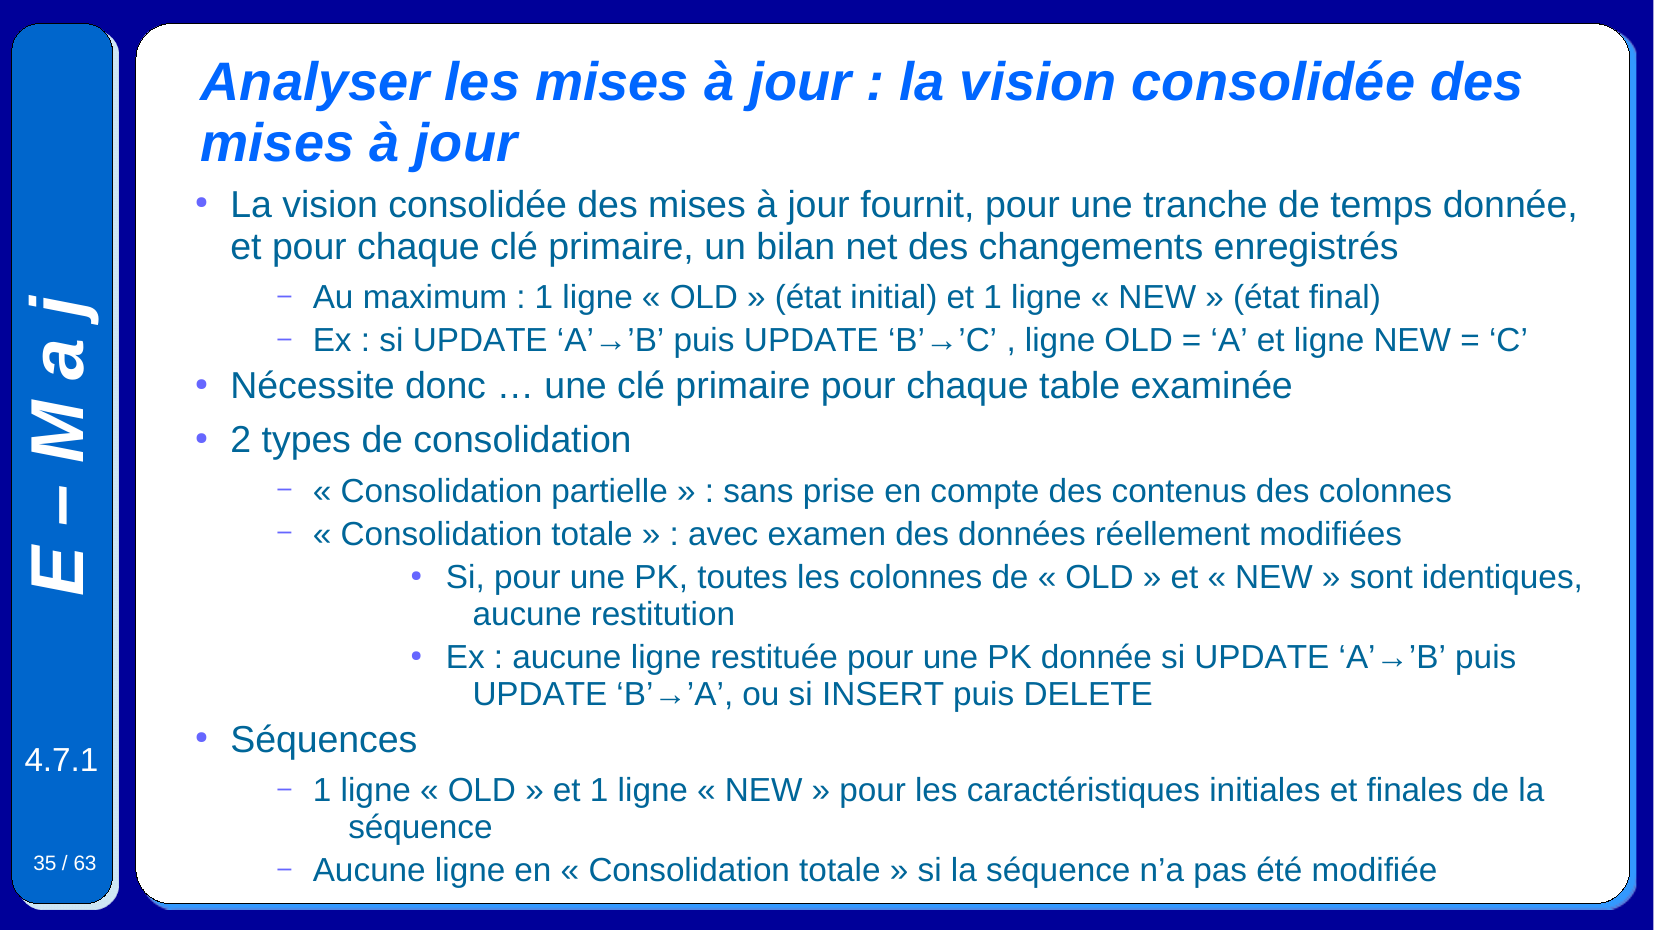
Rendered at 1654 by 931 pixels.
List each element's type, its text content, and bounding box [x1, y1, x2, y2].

title Analyser les mises à jour : la vision consolidée des mises à jour [200, 34, 1575, 183]
list La vision consolidée des mises à jour fournit, pour une tranche de temps donnée, et pour chaque clé primaire, un bilan net des changements enregistrés Au maximum : 1 ligne « OLD » (état initial) et 1 ligne « NEW » (état final) Ex : si UPDATE ‘A’→’B’ puis UPDATE ‘B’→’C’ , ligne OLD = ‘A’ et ligne NEW = ‘C’ Nécessite donc … une clé primaire pour chaque table examinée 2 types de consolidation « Consolidation partielle » : sans prise en compte des contenus des colonnes « Consolidation totale » : avec examen des données réellement modifiées Si, pour une PK, toutes les colonnes de « OLD » et « NEW » sont identiques, aucune restitution Ex : aucune ligne restituée pour une PK donnée si UPDATE ‘A’→’B’ puis UPDATE ‘B’→’A’, ou si INSERT puis DELETE Séquences 1 ligne « OLD » et 1 ligne « NEW » pour les caractéristiques initiales et finales de la séquence Aucune ligne en « Consolidation totale » si la séquence n’a pas été modifiée [177, 183, 1587, 889]
